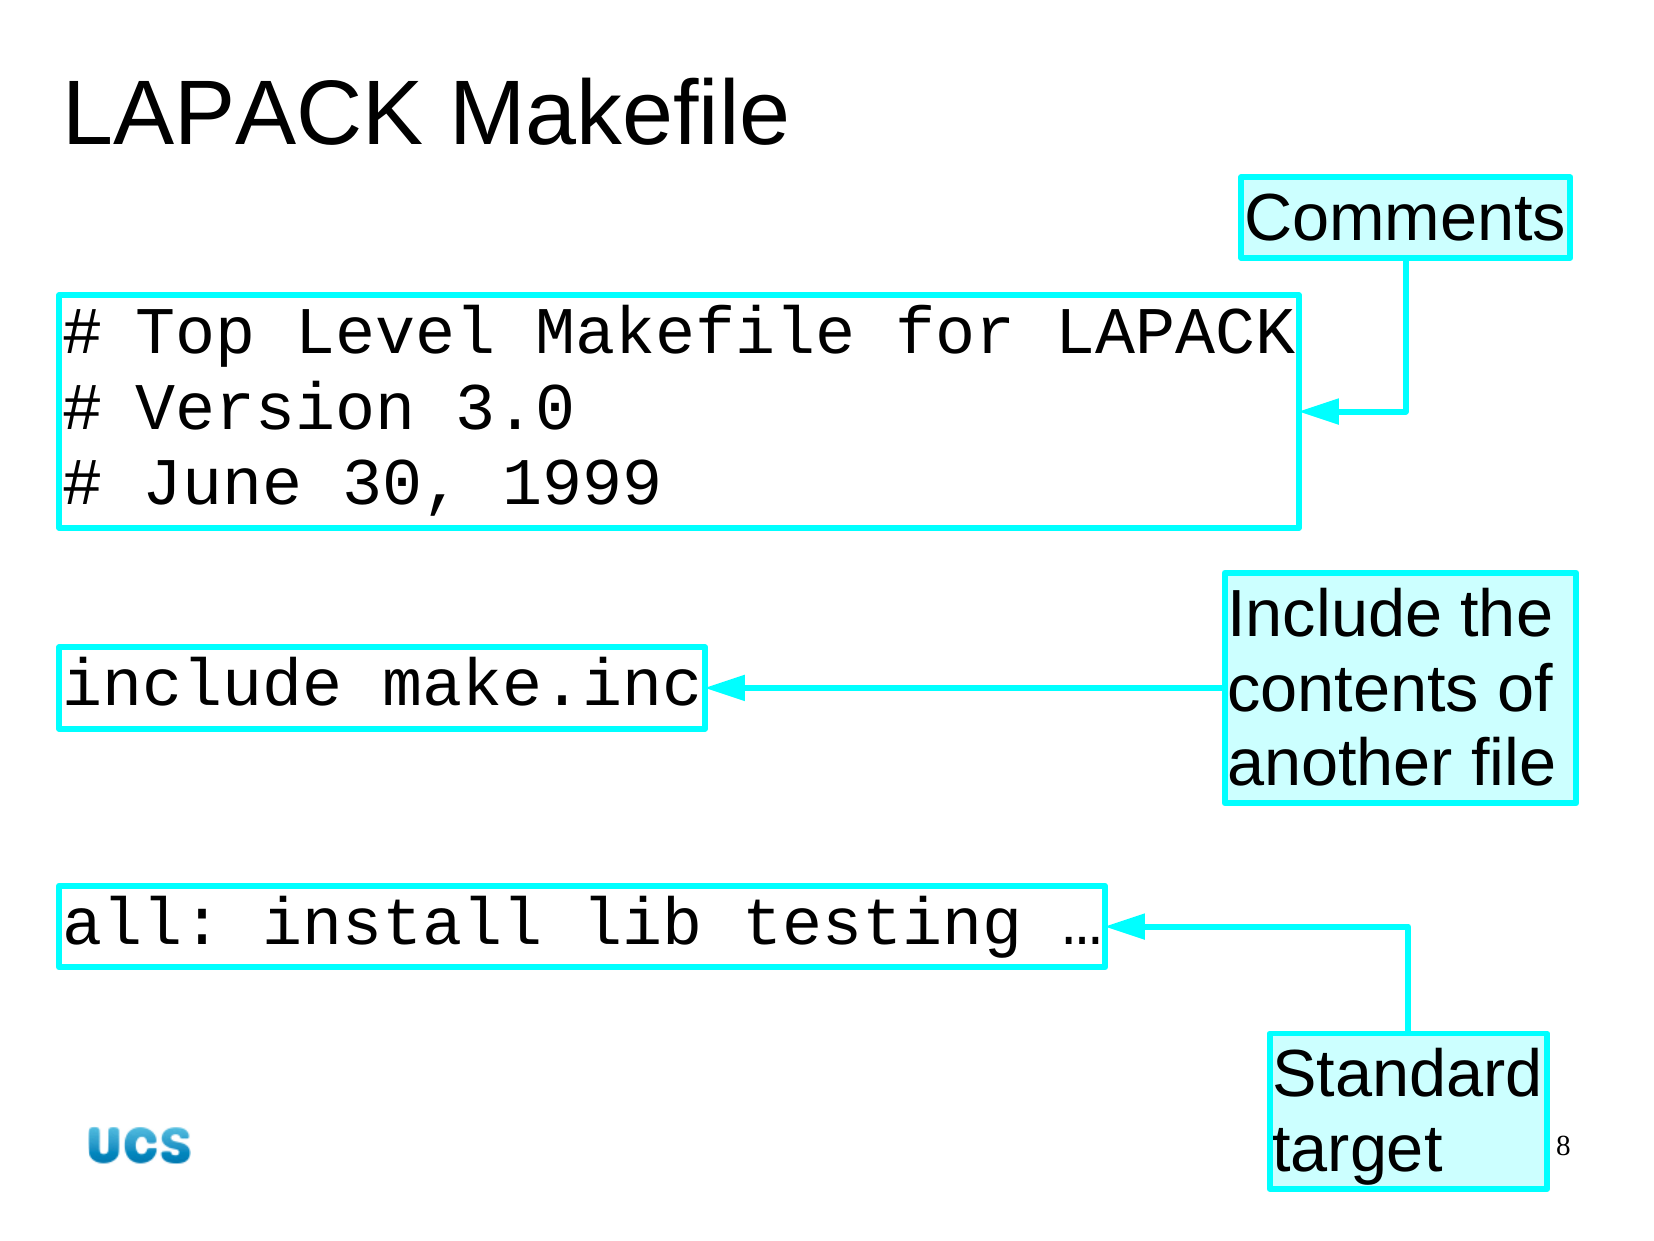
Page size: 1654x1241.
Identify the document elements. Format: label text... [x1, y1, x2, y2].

text_box # Top Level Makefile for LAPACK # Version 3.0 # June 30, 1999 [59, 295, 1299, 528]
text_box Comments [1241, 177, 1571, 258]
text_box Standard target [1269, 1033, 1548, 1189]
text_box all: install lib testing … [59, 885, 1106, 968]
text_box include make.inc [59, 647, 706, 729]
text_box LAPACK Makefile [59, 59, 795, 168]
text_box Include the contents of another file [1224, 572, 1577, 804]
picture [88, 1126, 191, 1165]
